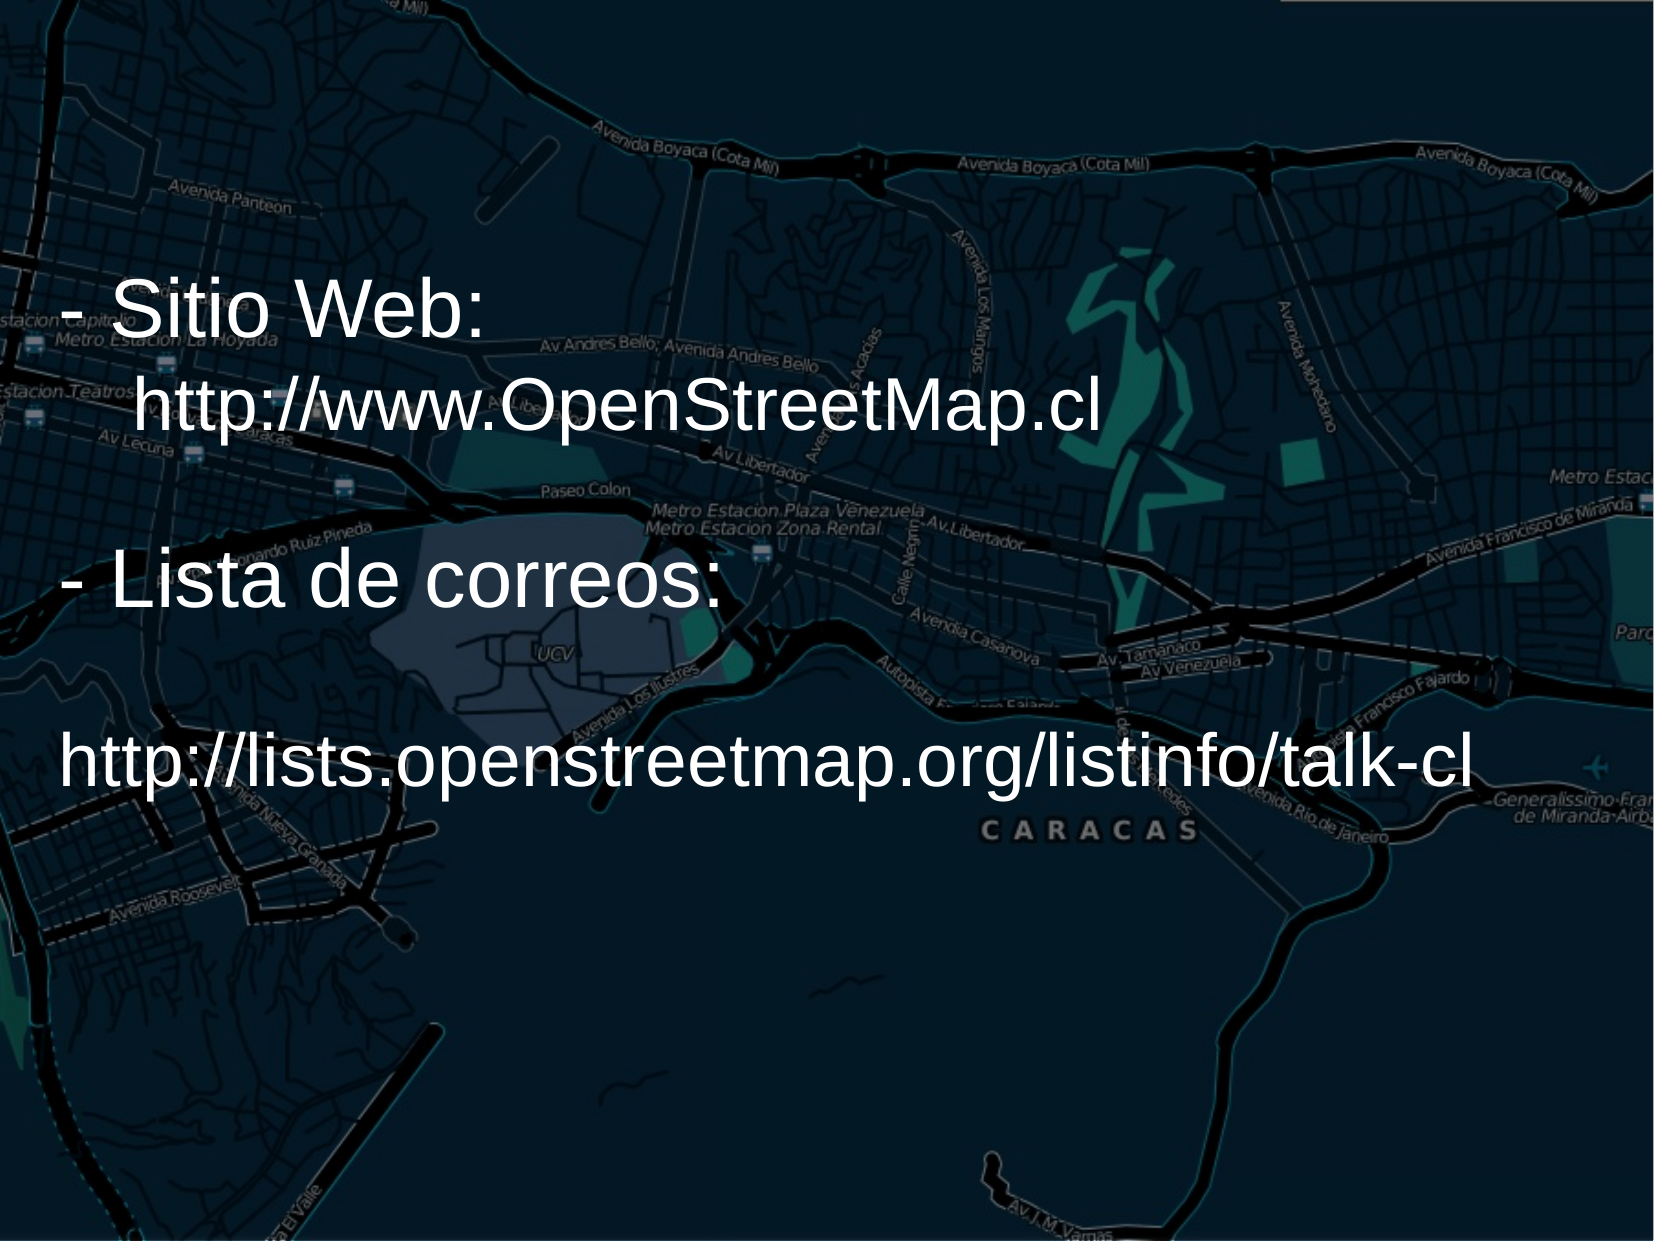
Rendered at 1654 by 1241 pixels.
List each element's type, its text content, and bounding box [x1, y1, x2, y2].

text_box - Sitio Web: http://www.OpenStreetMap.cl - Lista de correos: http://lists.openstreetmap.org/listinfo/talk-cl [59, 295, 1548, 920]
picture [0, 0, 1653, 1241]
